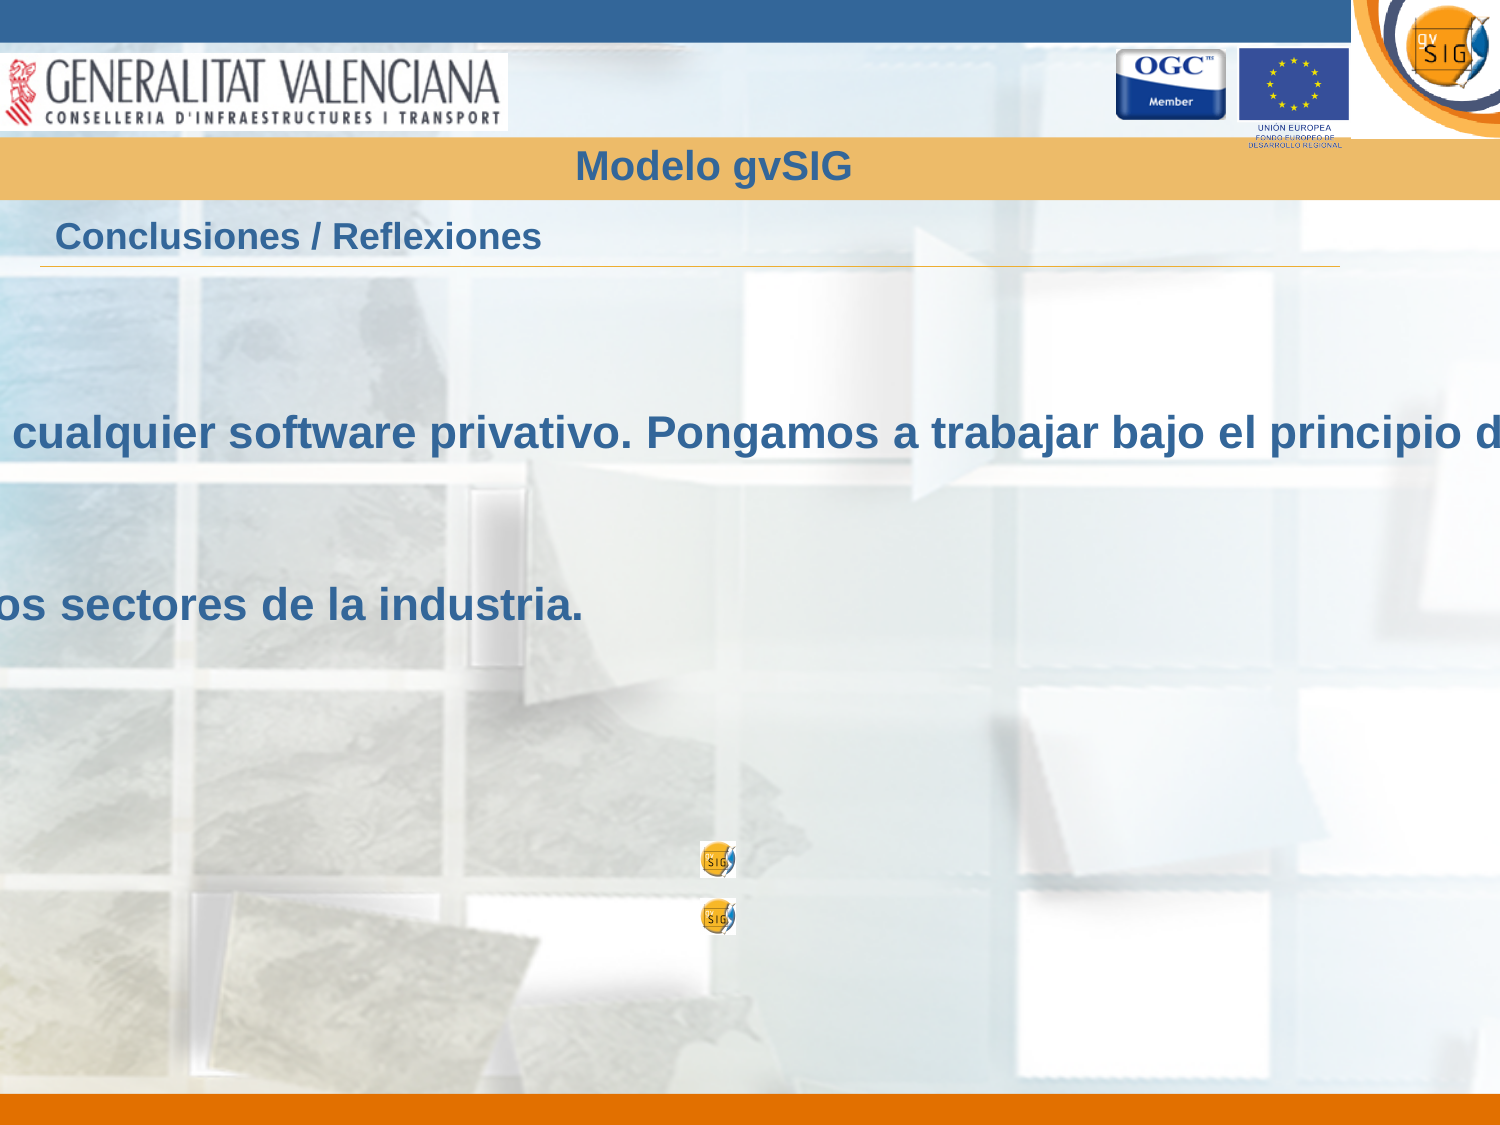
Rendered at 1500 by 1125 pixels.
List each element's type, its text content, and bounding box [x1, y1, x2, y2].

text_box Número potencial de usuarios / desarrolladores superior a cualquier software privativo. Pongamos a trabajar bajo el principio de 'beneficio mutuo' a ese potencial. Fortaleza Software Libre. Romper las barreras 'clásicas' de la IG. Relación con nuevos sectores de la industria. [0, 342, 1500, 638]
picture [1116, 49, 1226, 120]
picture [700, 841, 736, 878]
picture [700, 898, 736, 935]
picture [1237, 0, 1500, 139]
text_box Conclusiones / Reflexiones [40, 210, 691, 275]
picture [0, 53, 508, 131]
text_box Modelo gvSIG [0, 137, 1429, 207]
